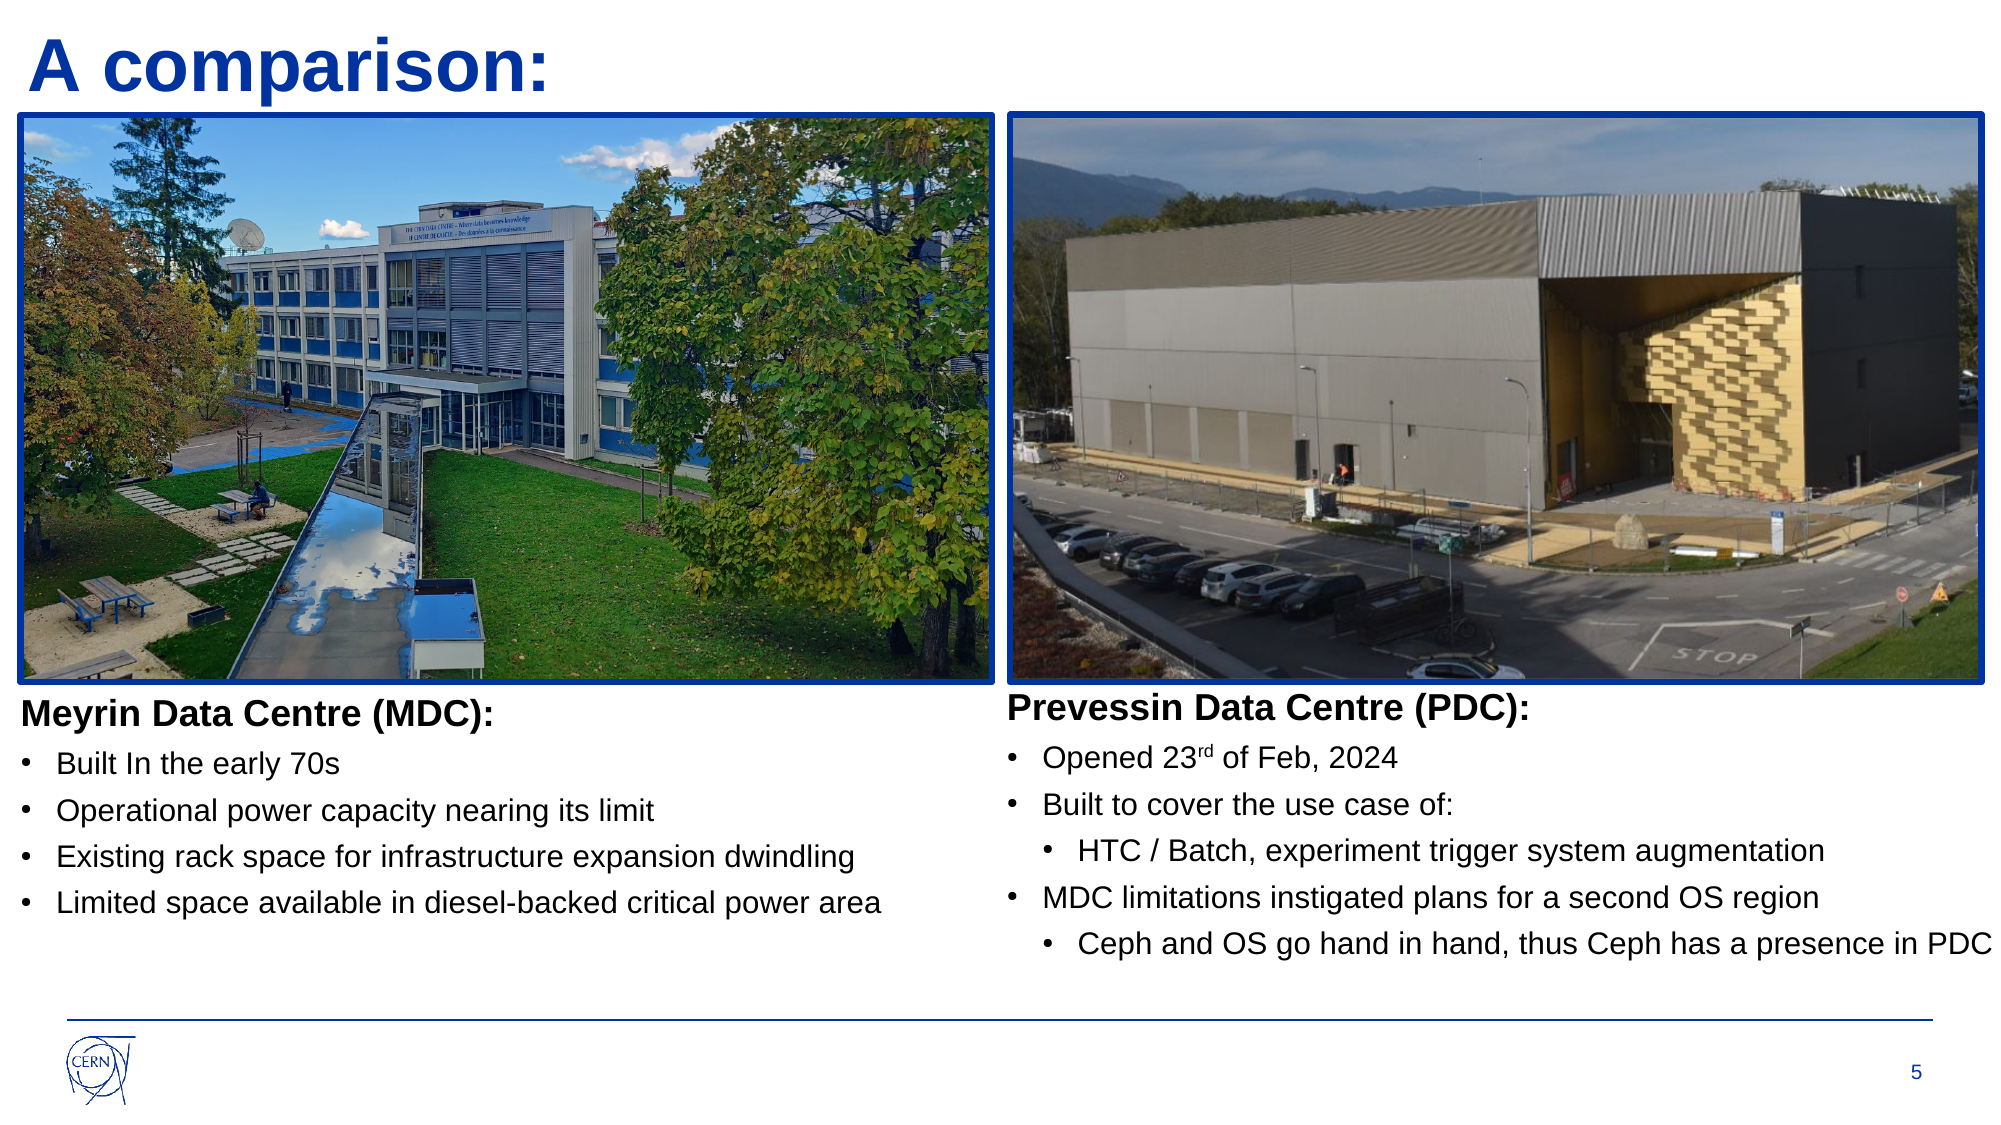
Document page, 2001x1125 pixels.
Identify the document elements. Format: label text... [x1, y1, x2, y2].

text_box Prevessin Data Centre (PDC): Opened 23rd of Feb, 2024 Built to cover the use case of: HTC / Batch, experiment trigger system augmentation MDC limitations instigated plans for a second OS region Ceph and OS go hand in hand, thus Ceph has a presence in PDC [992, 679, 2000, 1039]
text_box A comparison: [27, 23, 1145, 113]
text_box 5 [1910, 1060, 1932, 1086]
text_box Meyrin Data Centre (MDC): Built In the early 70s Operational power capacity nearing its limit Existing rack space for infrastructure expansion dwindling Limited space available in diesel-backed critical power area [5, 685, 951, 928]
picture [1013, 117, 1979, 679]
picture [23, 118, 989, 680]
picture [66, 1036, 149, 1106]
